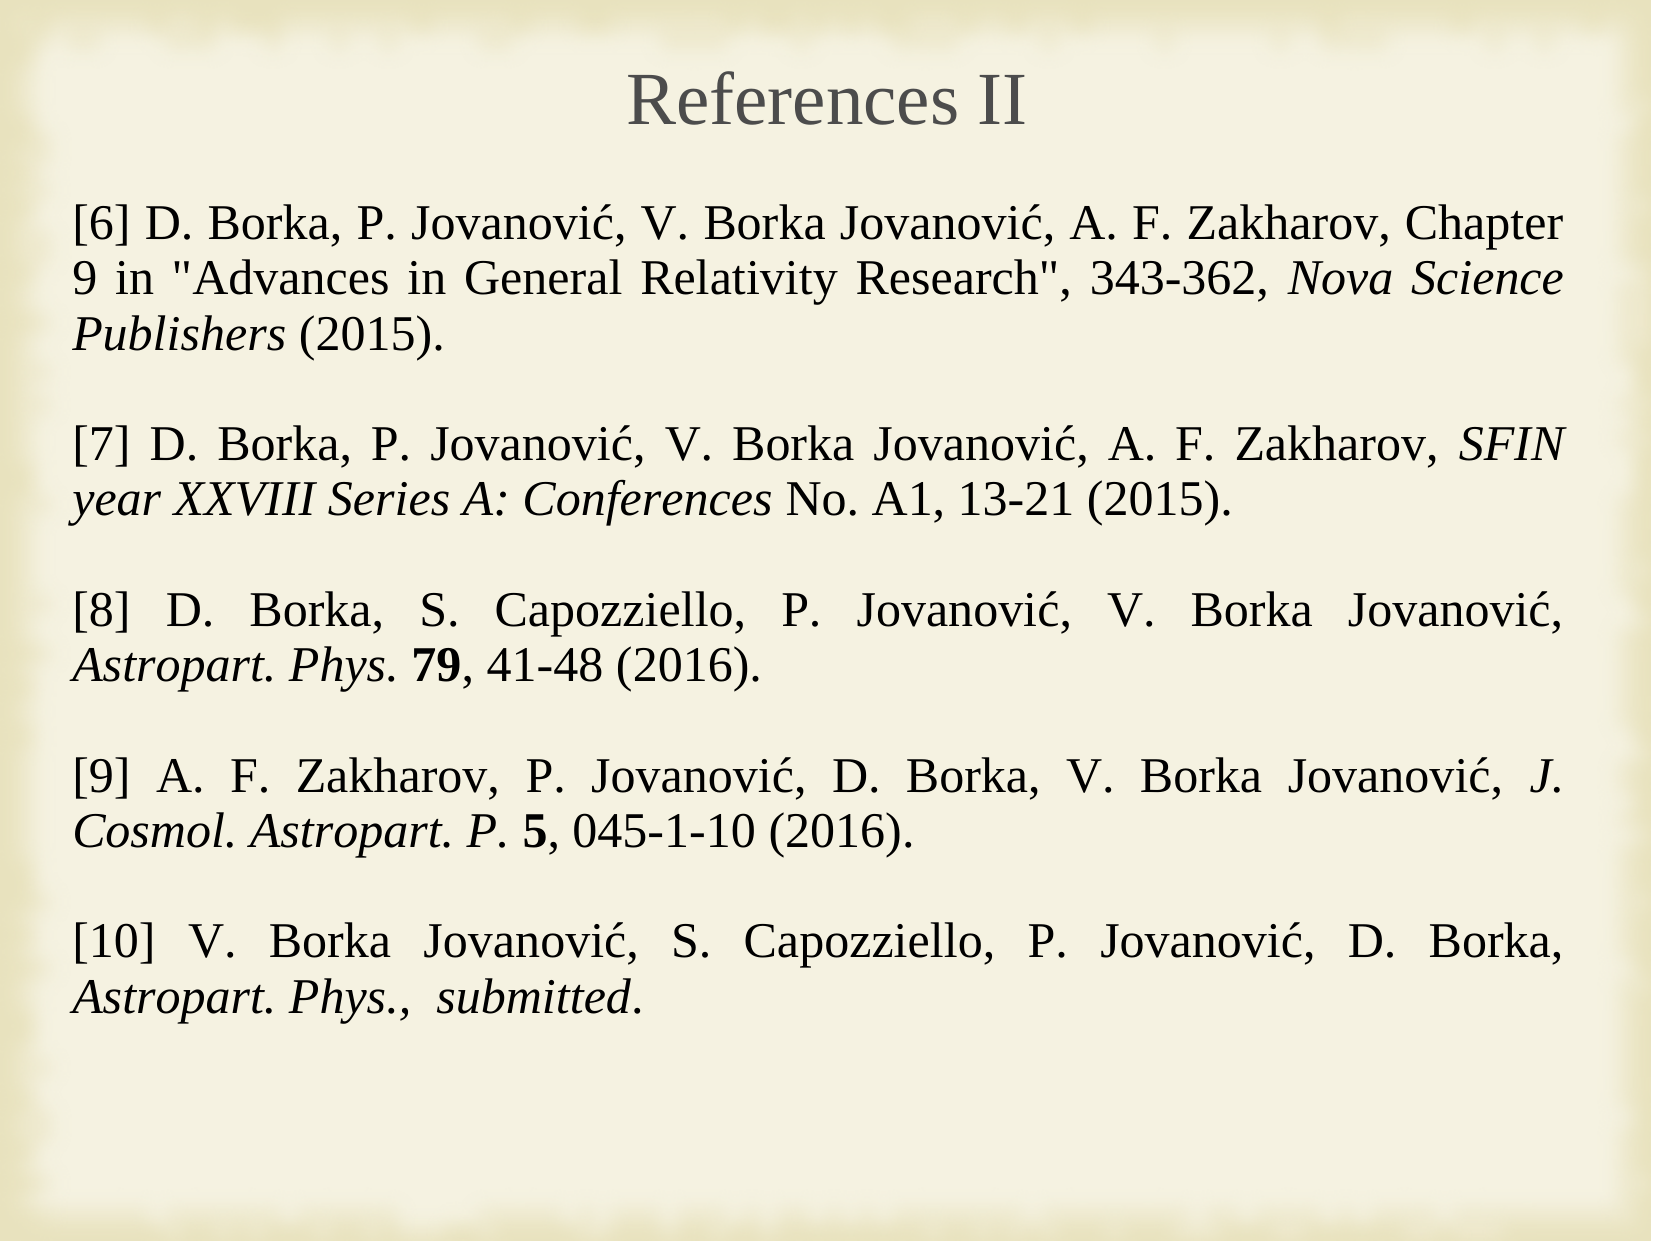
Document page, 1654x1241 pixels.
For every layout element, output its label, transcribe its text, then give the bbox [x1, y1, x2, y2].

list [6] D. Borka, P. Jovanović, V. Borka Jovanović, A. F. Zakharov, Chapter 9 in "Advances in General Relativity Research", 343-362, Nova Science Publishers (2015). [7] D. Borka, P. Jovanović, V. Borka Jovanović, A. F. Zakharov, SFIN year XXVIII Series A: Conferences No. A1, 13-21 (2015). [8] D. Borka, S. Capozziello, P. Jovanović, V. Borka Jovanović, Astropart. Phys. 79, 41-48 (2016). [9] A. F. Zakharov, P. Jovanović, D. Borka, V. Borka Jovanović, J. Cosmol. Astropart. P. 5, 045-1-10 (2016). [10] V. Borka Jovanović, S. Capozziello, P. Jovanović, D. Borka, Astropart. Phys., submitted. [72, 194, 1565, 1025]
title References II [64, 36, 1591, 163]
picture [0, 0, 1651, 1241]
